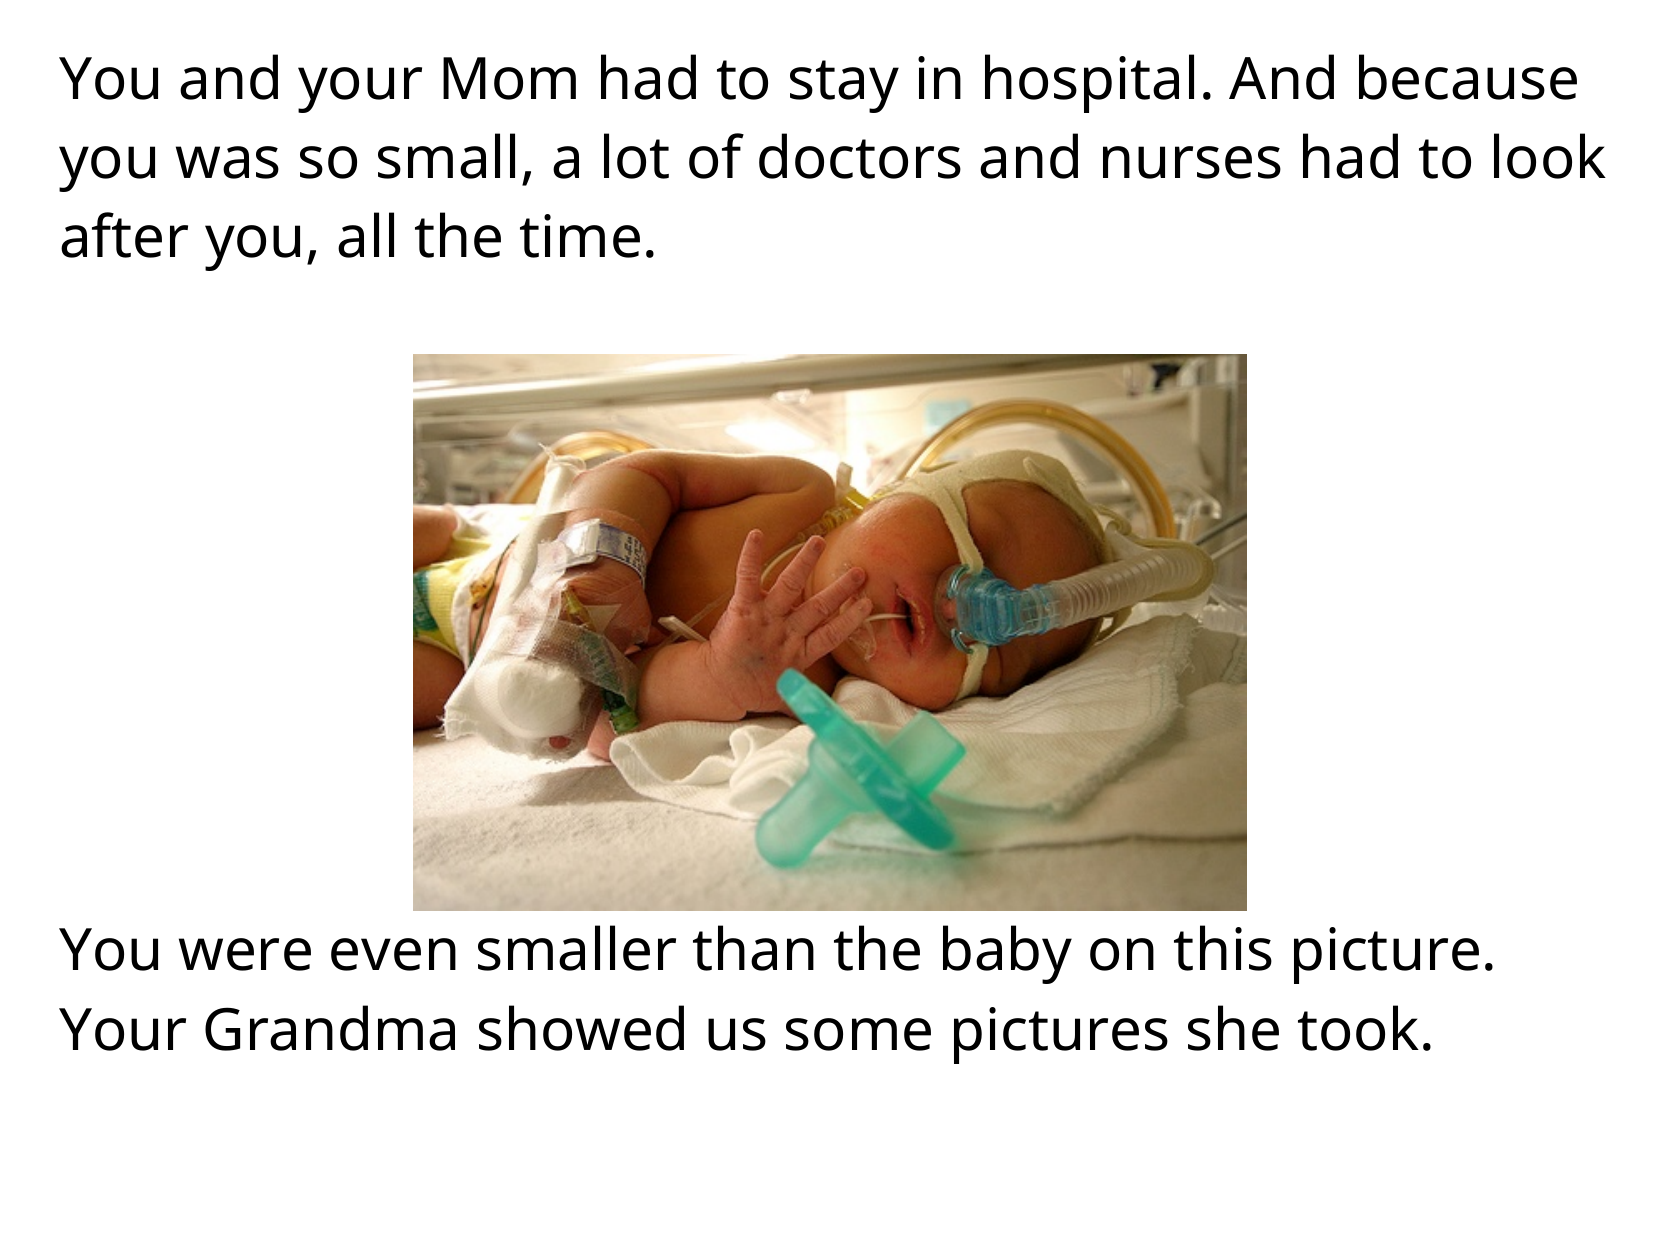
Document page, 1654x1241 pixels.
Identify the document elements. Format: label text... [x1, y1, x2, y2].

text_box You and your Mom had to stay in hospital. And because you was so small, a lot of doctors and nurses had to look after you, all the time. You were even smaller than the baby on this picture. Your Grandma showed us some pictures she took. [44, 29, 1595, 1160]
picture [413, 354, 1247, 911]
